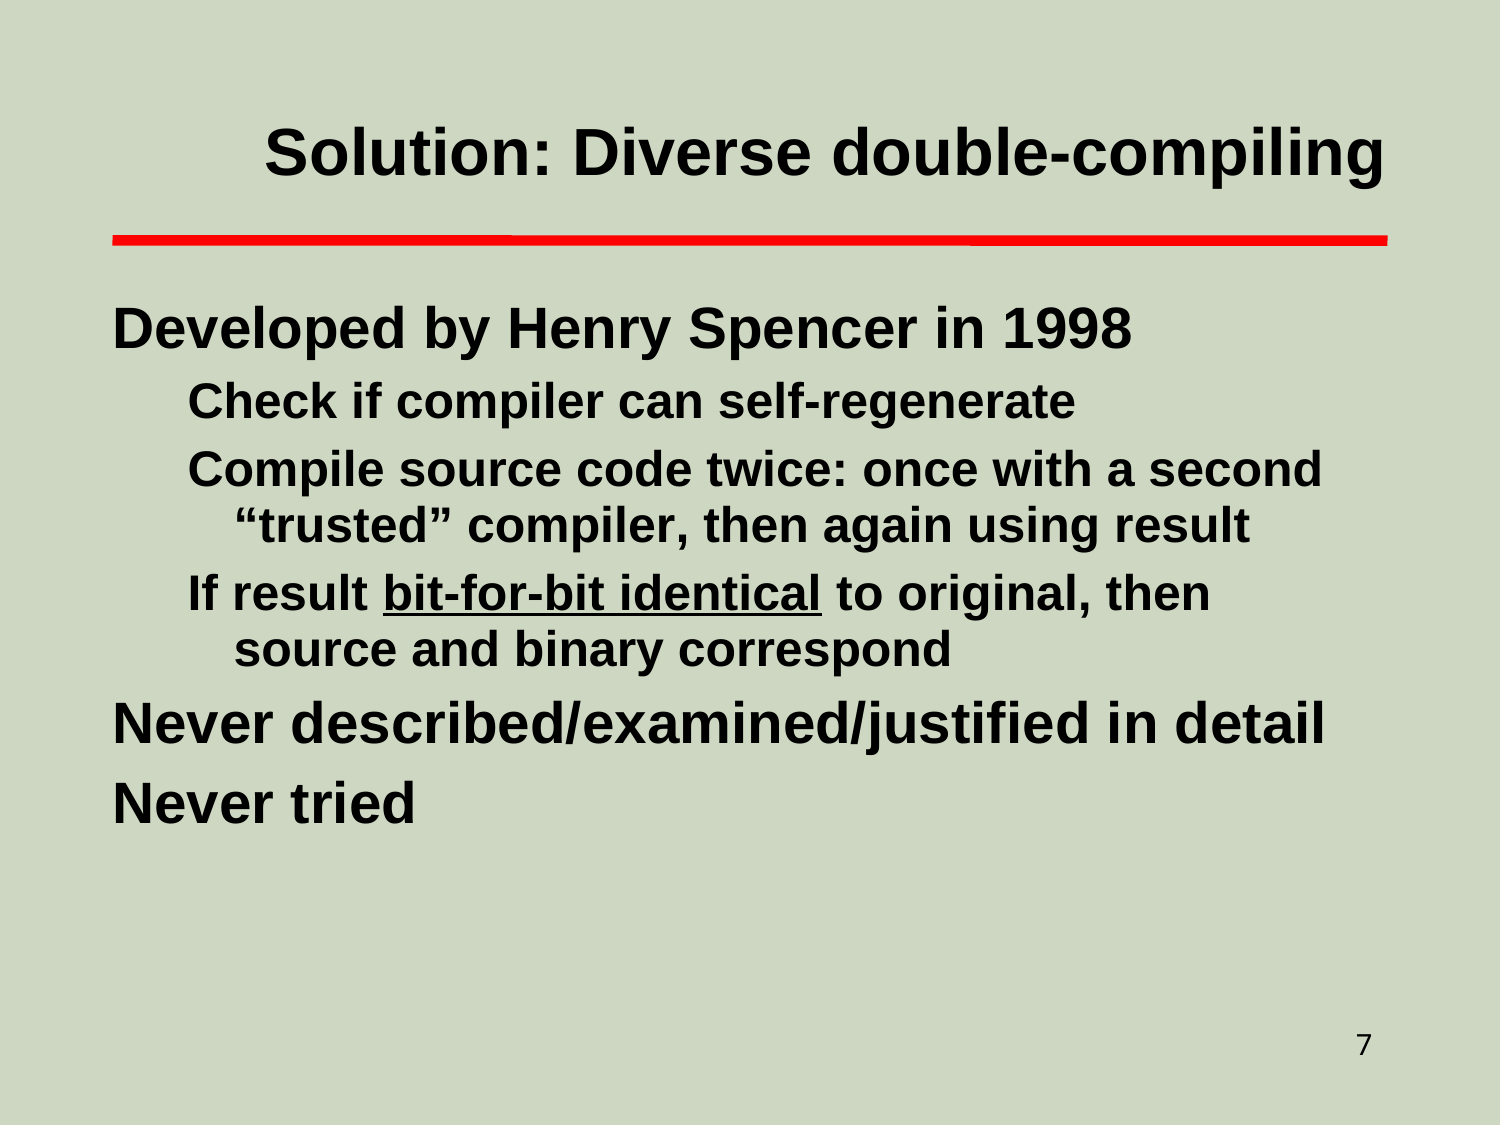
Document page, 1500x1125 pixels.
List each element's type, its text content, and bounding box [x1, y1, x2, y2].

list Developed by Henry Spencer in 1998 Check if compiler can self-regenerate Compile source code twice: once with a second “trusted” compiler, then again using result If result bit-for-bit identical to original, then source and binary correspond Never described/examined/justified in detail Never tried [112, 299, 1388, 1062]
title Solution: Diverse double-compiling [112, 117, 1388, 192]
